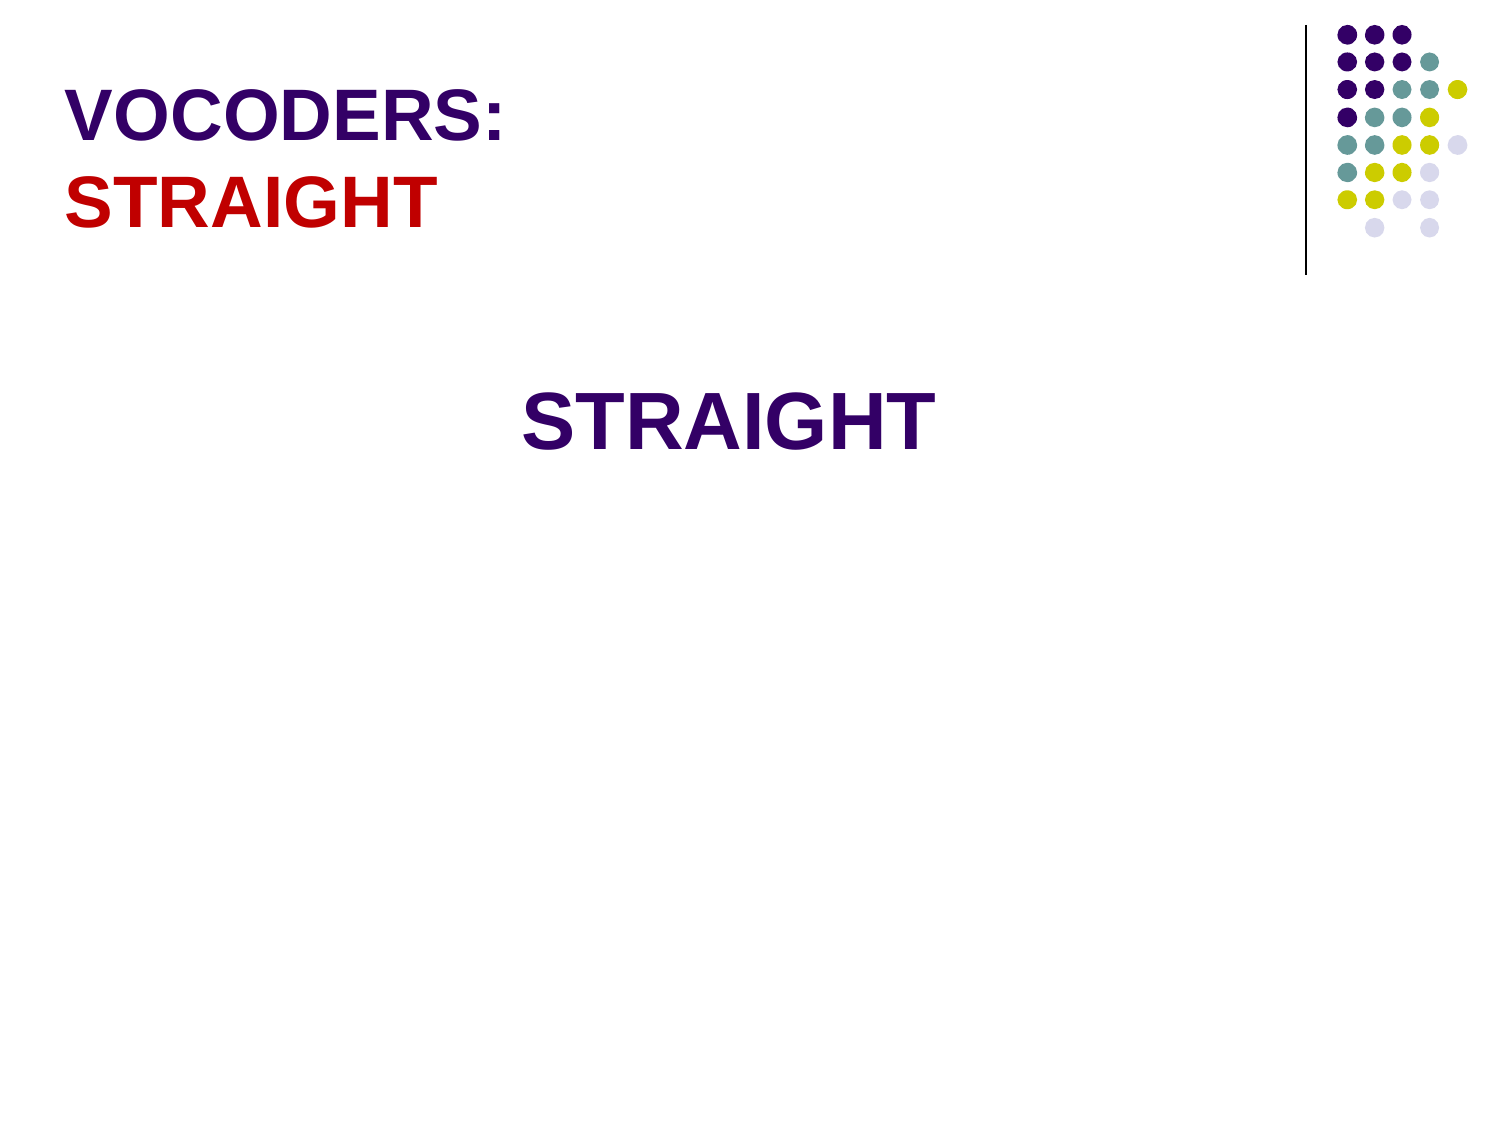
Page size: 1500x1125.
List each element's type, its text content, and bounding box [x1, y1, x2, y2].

text_box VOCODERS: STRAIGHT [49, 37, 1288, 251]
text_box STRAIGHT [58, 370, 1400, 474]
